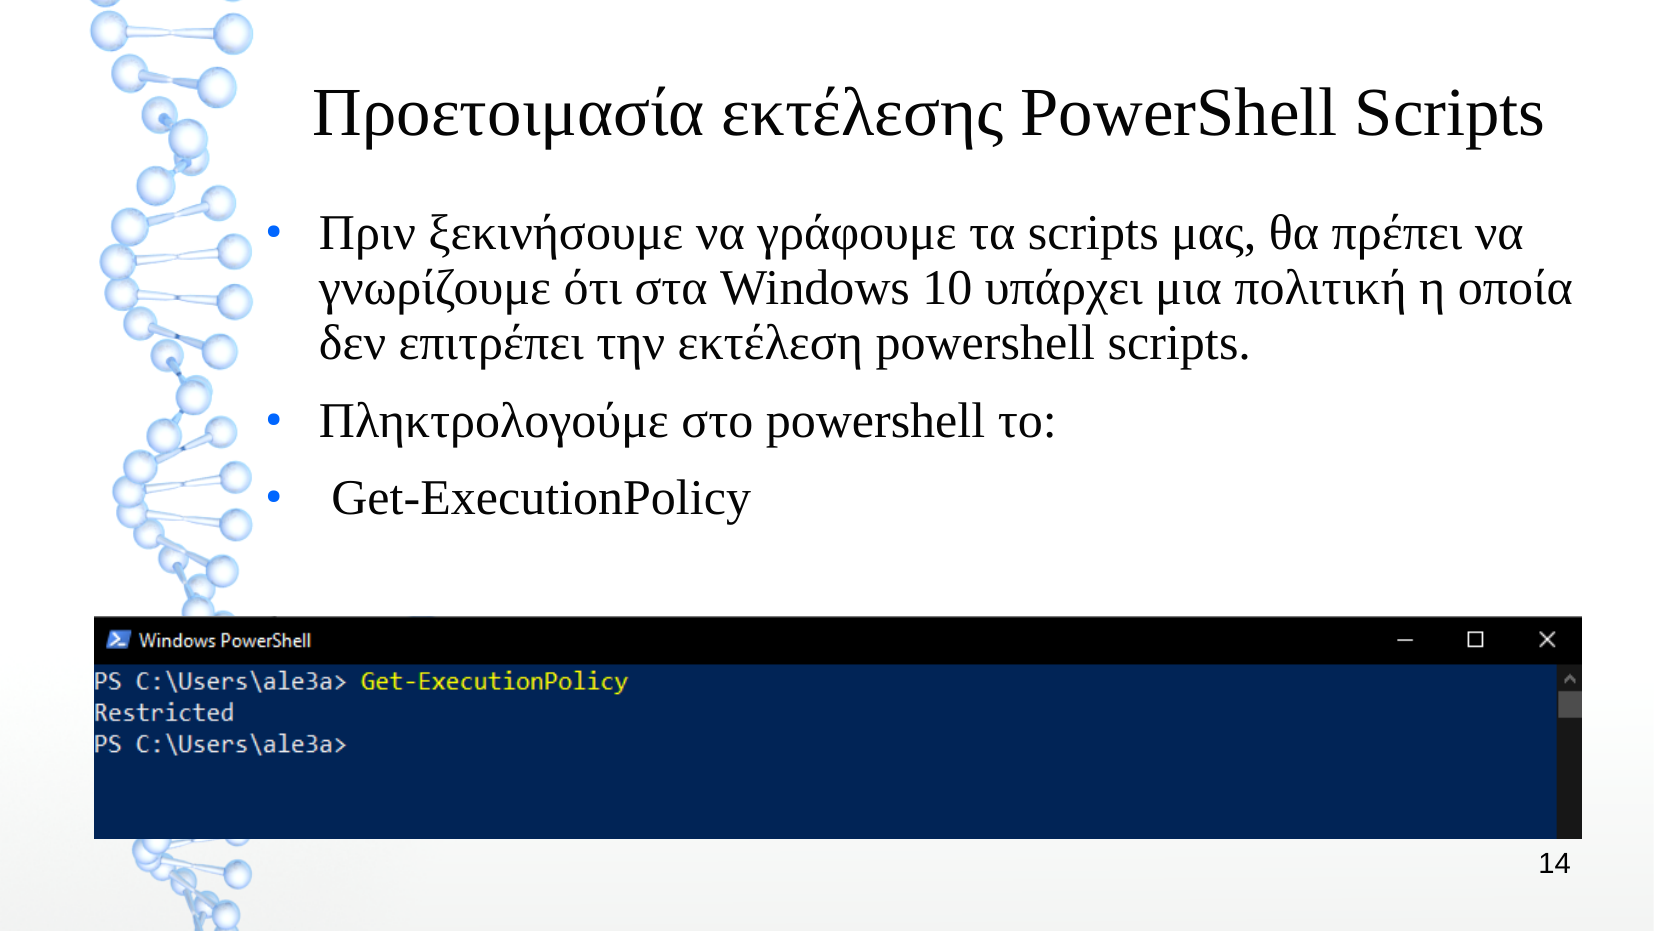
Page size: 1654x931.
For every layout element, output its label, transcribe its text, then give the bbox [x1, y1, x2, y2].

title Προετοιμασία εκτέλεσης PowerShell Scripts [265, 35, 1595, 189]
list Πριν ξεκινήσουμε να γράφουμε τα scripts μας, θα πρέπει να γνωρίζουμε ότι στα Windows 10 υπάρχει μια πολιτική η οποία δεν επιτρέπει την εκτέλεση powershell scripts. Πληκτρολογούμε στο powershell το: Get-ExecutionPolicy [248, 204, 1577, 616]
picture [0, 0, 1654, 931]
